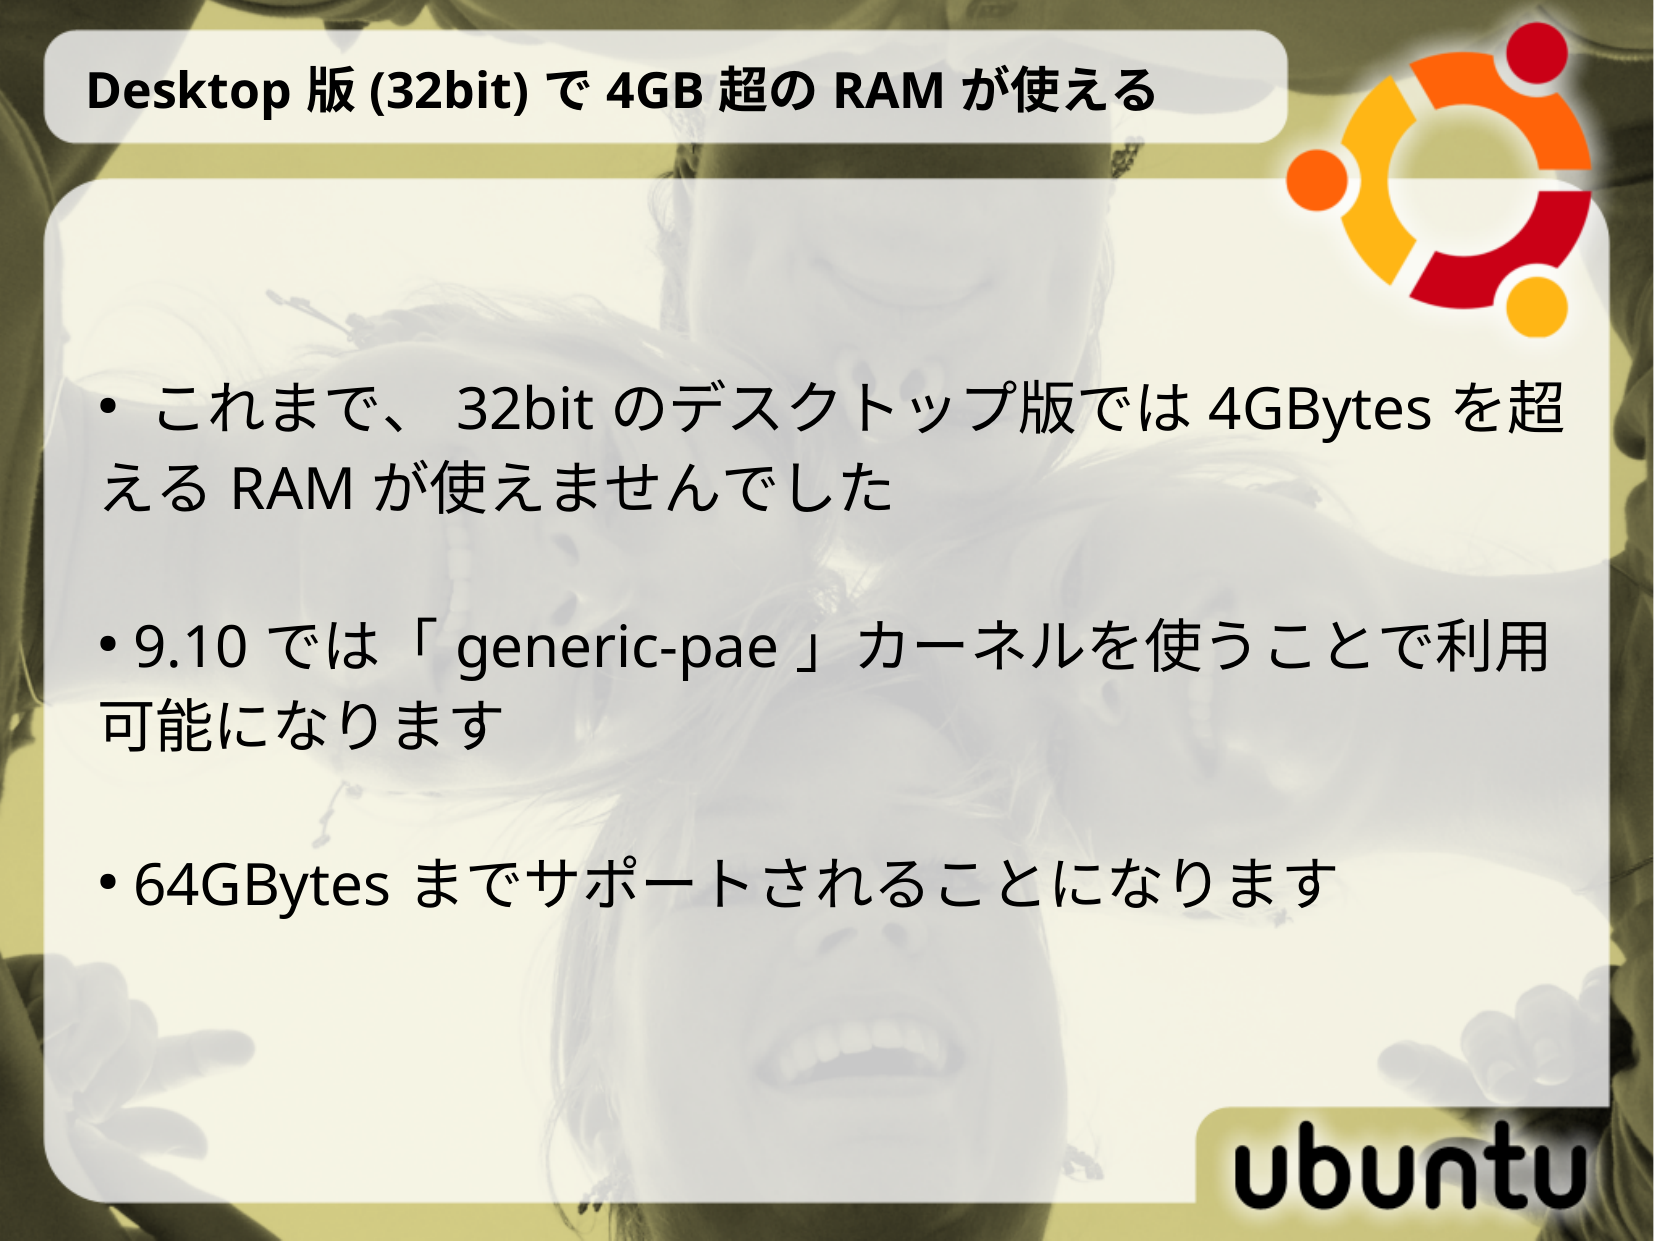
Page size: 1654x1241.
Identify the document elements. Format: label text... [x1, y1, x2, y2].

picture [0, 0, 1654, 1241]
text_box これまで、32bitのデスクトップ版では4GBytesを超えるRAMが使えませんでした 9.10では「generic-pae」カーネルを使うことで利用可能になります 64GBytesまでサポートされることになります [82, 360, 1595, 1075]
text_box Desktop版(32bit)で4GB超のRAMが使える [70, 47, 1276, 127]
